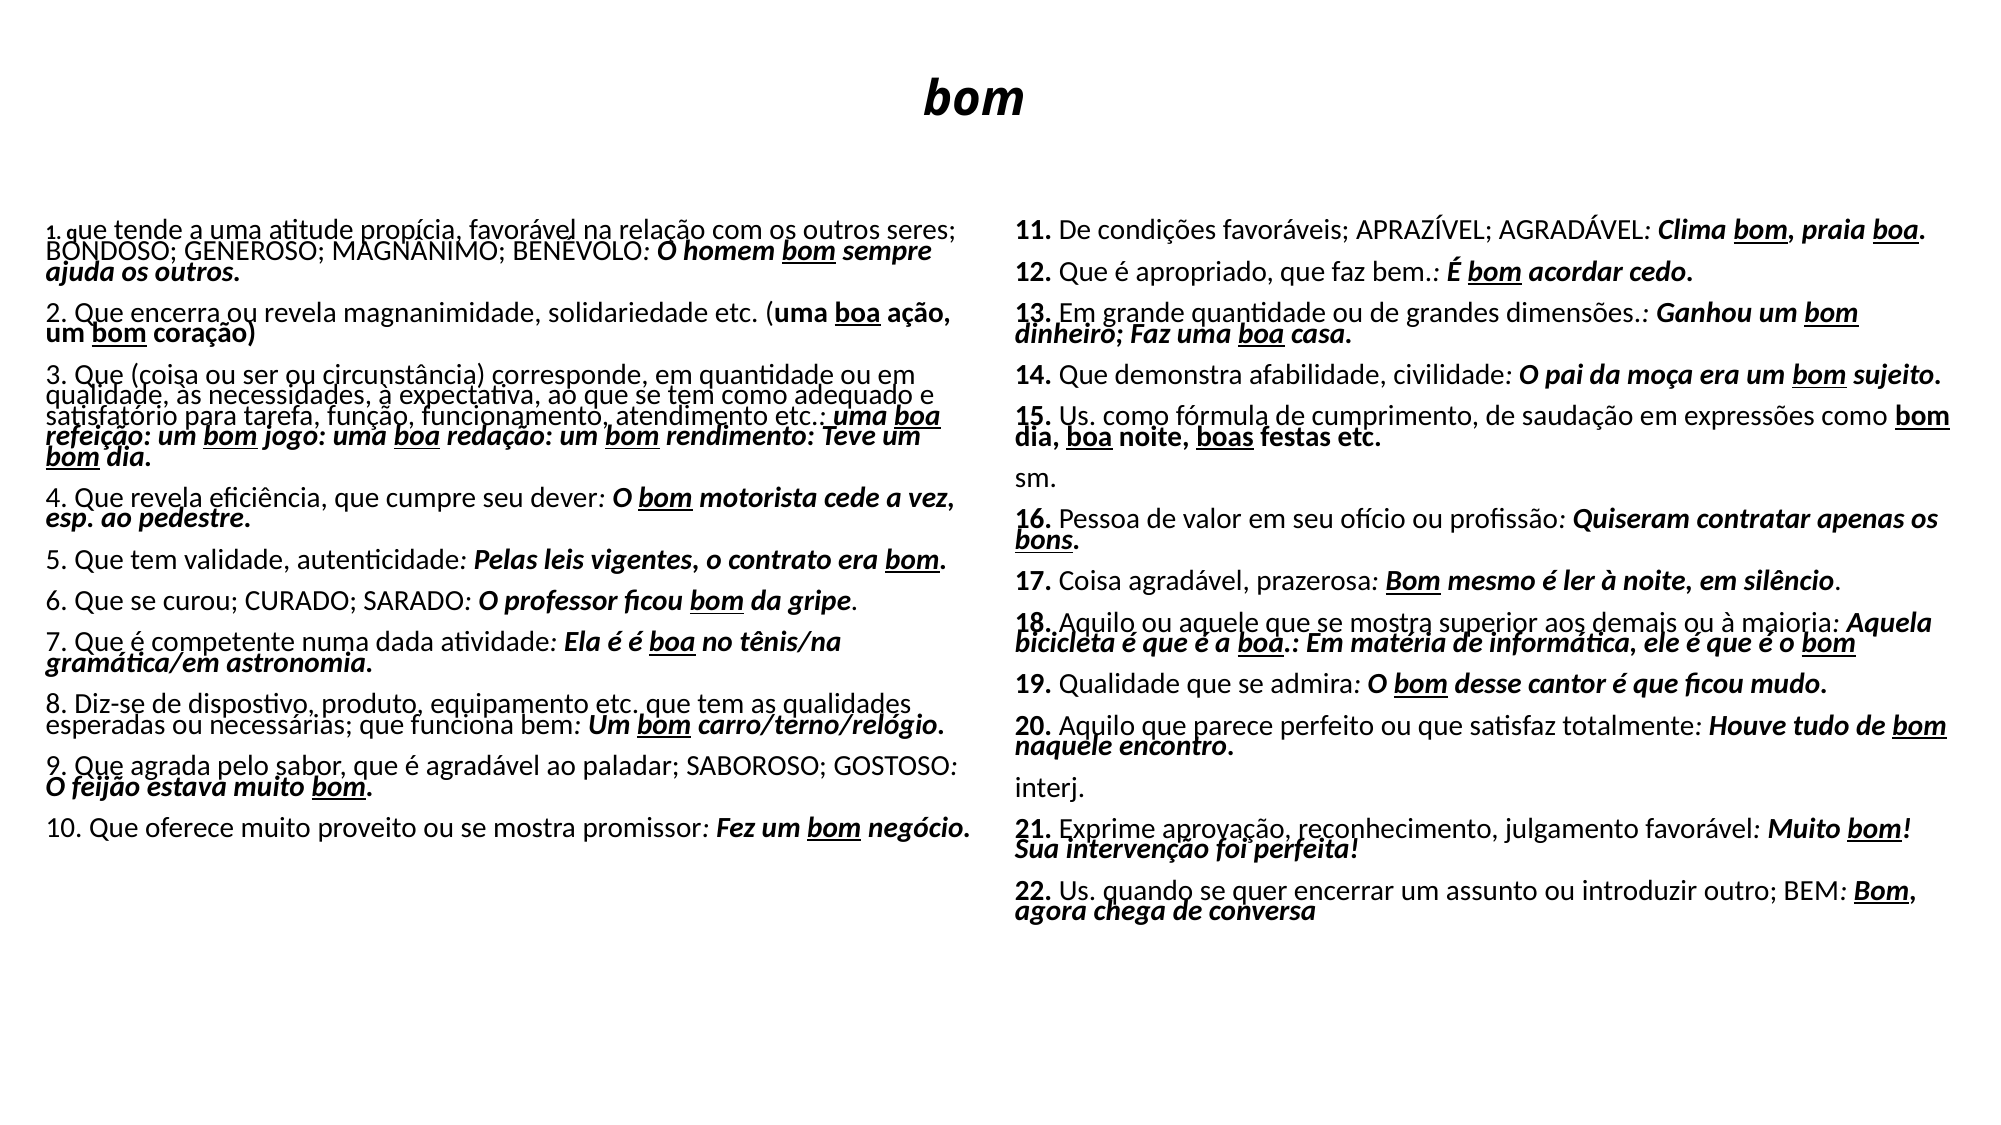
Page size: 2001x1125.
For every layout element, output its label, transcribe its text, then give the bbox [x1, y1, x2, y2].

list 11. De condições favoráveis; APRAZÍVEL; AGRADÁVEL: Clima bom, praia boa. 12. Que é apropriado, que faz bem.: É bom acordar cedo. 13. Em grande quantidade ou de grandes dimensões.: Ganhou um bom dinheiro; Faz uma boa casa. 14. Que demonstra afabilidade, civilidade: O pai da moça era um bom sujeito. 15. Us. como fórmula de cumprimento, de saudação em expressões como bom dia, boa noite, boas festas etc. sm. 16. Pessoa de valor em seu ofício ou profissão: Quiseram contratar apenas os bons. 17. Coisa agradável, prazerosa: Bom mesmo é ler à noite, em silêncio. 18. Aquilo ou aquele que se mostra superior aos demais ou à maioria: Aquela bicicleta é que é a boa.: Em matéria de informática, ele é que é o bom 19. Qualidade que se admira: O bom desse cantor é que ficou mudo. 20. Aquilo que parece perfeito ou que satisfaz totalmente: Houve tudo de bom naquele encontro. interj. 21. Exprime aprovação, reconhecimento, julgamento favorável: Muito bom! Sua intervenção foi perfeita! 22. Us. quando se quer encerrar um assunto ou introduzir outro; BEM: Bom, agora chega de conversa [999, 216, 1970, 1102]
list 1. que tende a uma atitude propícia, favorável na relação com os outros seres; BONDOSO; GENEROSO; MAGNÂNIMO; BENÉVOLO: O homem bom sempre ajuda os outros. 2. Que encerra ou revela magnanimidade, solidariedade etc. (uma boa ação, um bom coração) 3. Que (coisa ou ser ou circunstância) corresponde, em quantidade ou em qualidade, às necessidades, à expectativa, ao que se tem como adequado e satisfatório para tarefa, função, funcionamento, atendimento etc.: uma boa refeição: um bom jogo: uma boa redação: um bom rendimento: Teve um bom dia. 4. Que revela eficiência, que cumpre seu dever: O bom motorista cede a vez, esp. ao pedestre. 5. Que tem validade, autenticidade: Pelas leis vigentes, o contrato era bom. 6. Que se curou; CURADO; SARADO: O professor ficou bom da gripe. 7. Que é competente numa dada atividade: Ela é é boa no tênis/na gramática/em astronomia. 8. Diz-se de dispostivo, produto, equipamento etc. que tem as qualidades esperadas ou necessárias; que funciona bem: Um bom carro/terno/relógio. 9. Que agrada pelo sabor, que é agradável ao paladar; SABOROSO; GOSTOSO: O feijão estava muito bom. 10. Que oferece muito proveito ou se mostra promissor: Fez um bom negócio. [30, 216, 988, 1102]
title bom [87, 59, 1863, 136]
